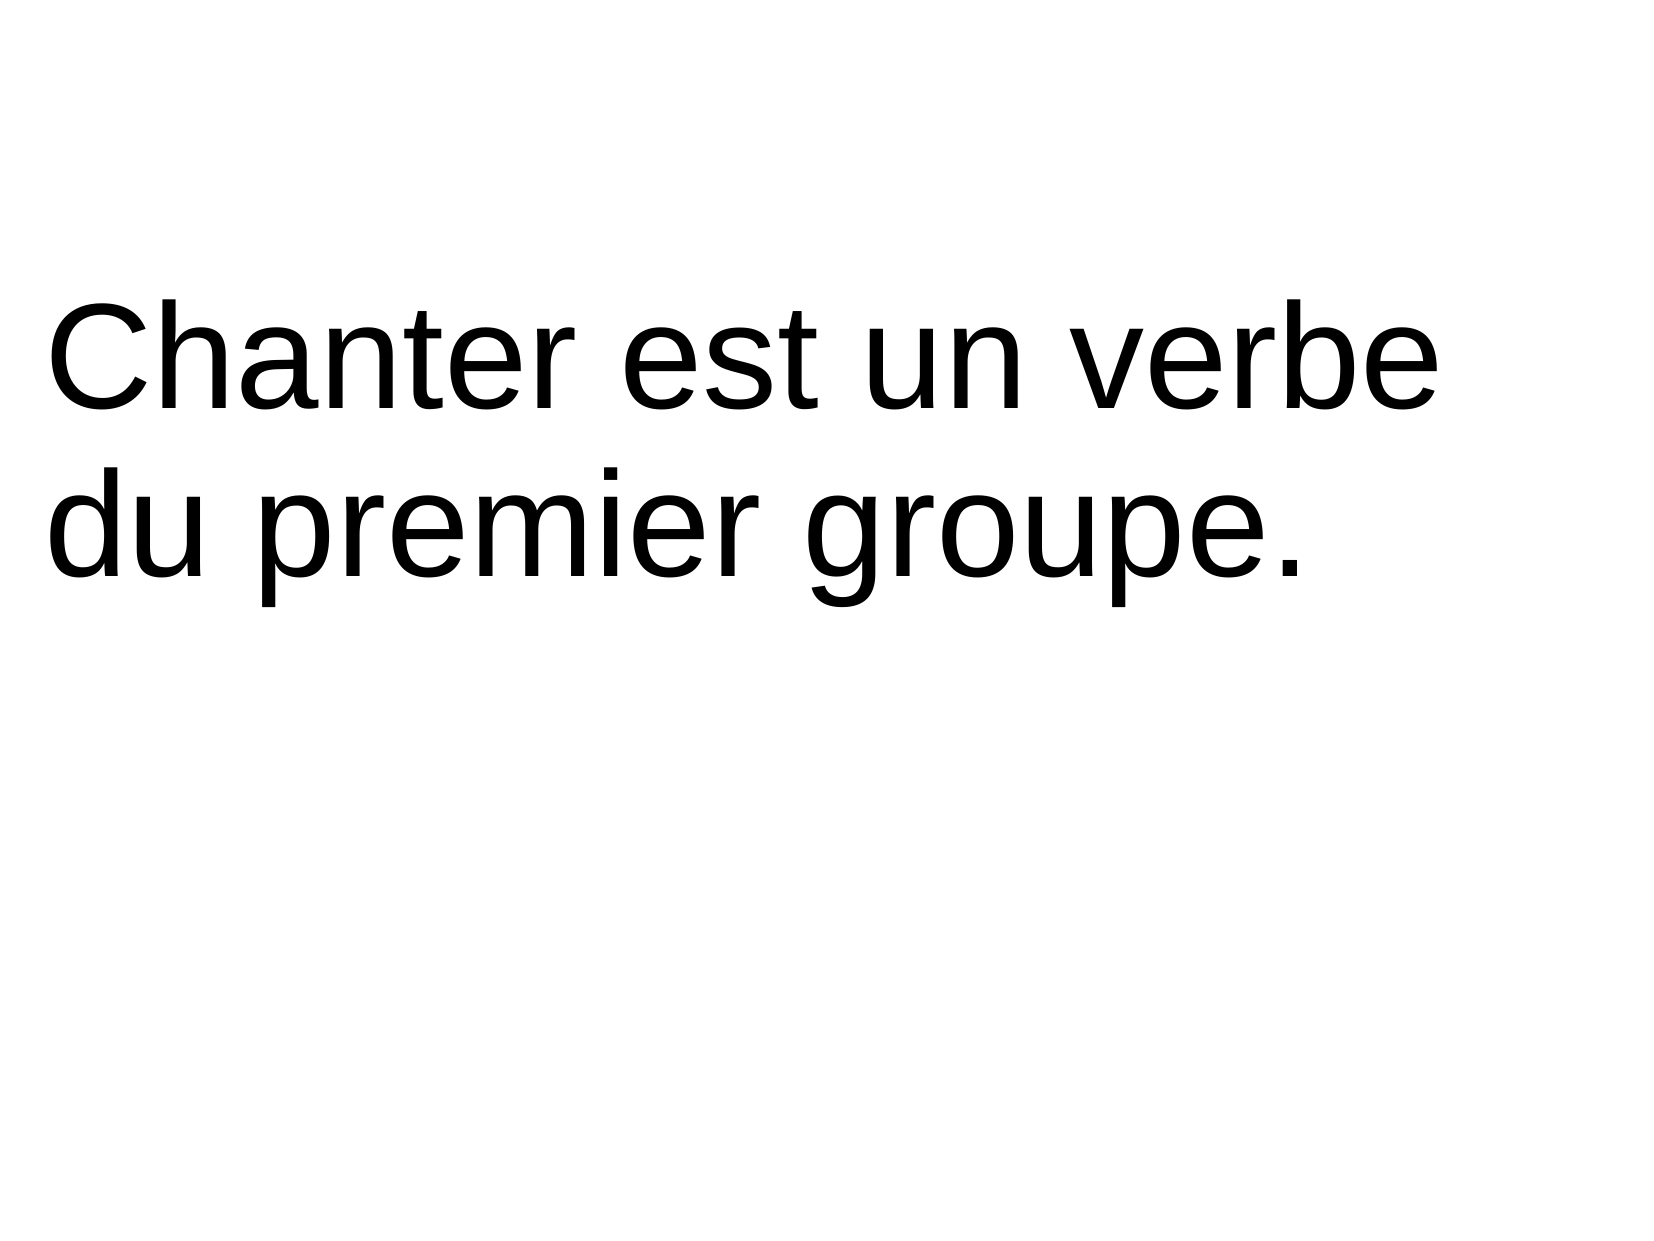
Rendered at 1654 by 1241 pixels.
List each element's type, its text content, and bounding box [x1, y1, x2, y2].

text_box Chanter est un verbe du premier groupe. [29, 265, 1536, 1093]
